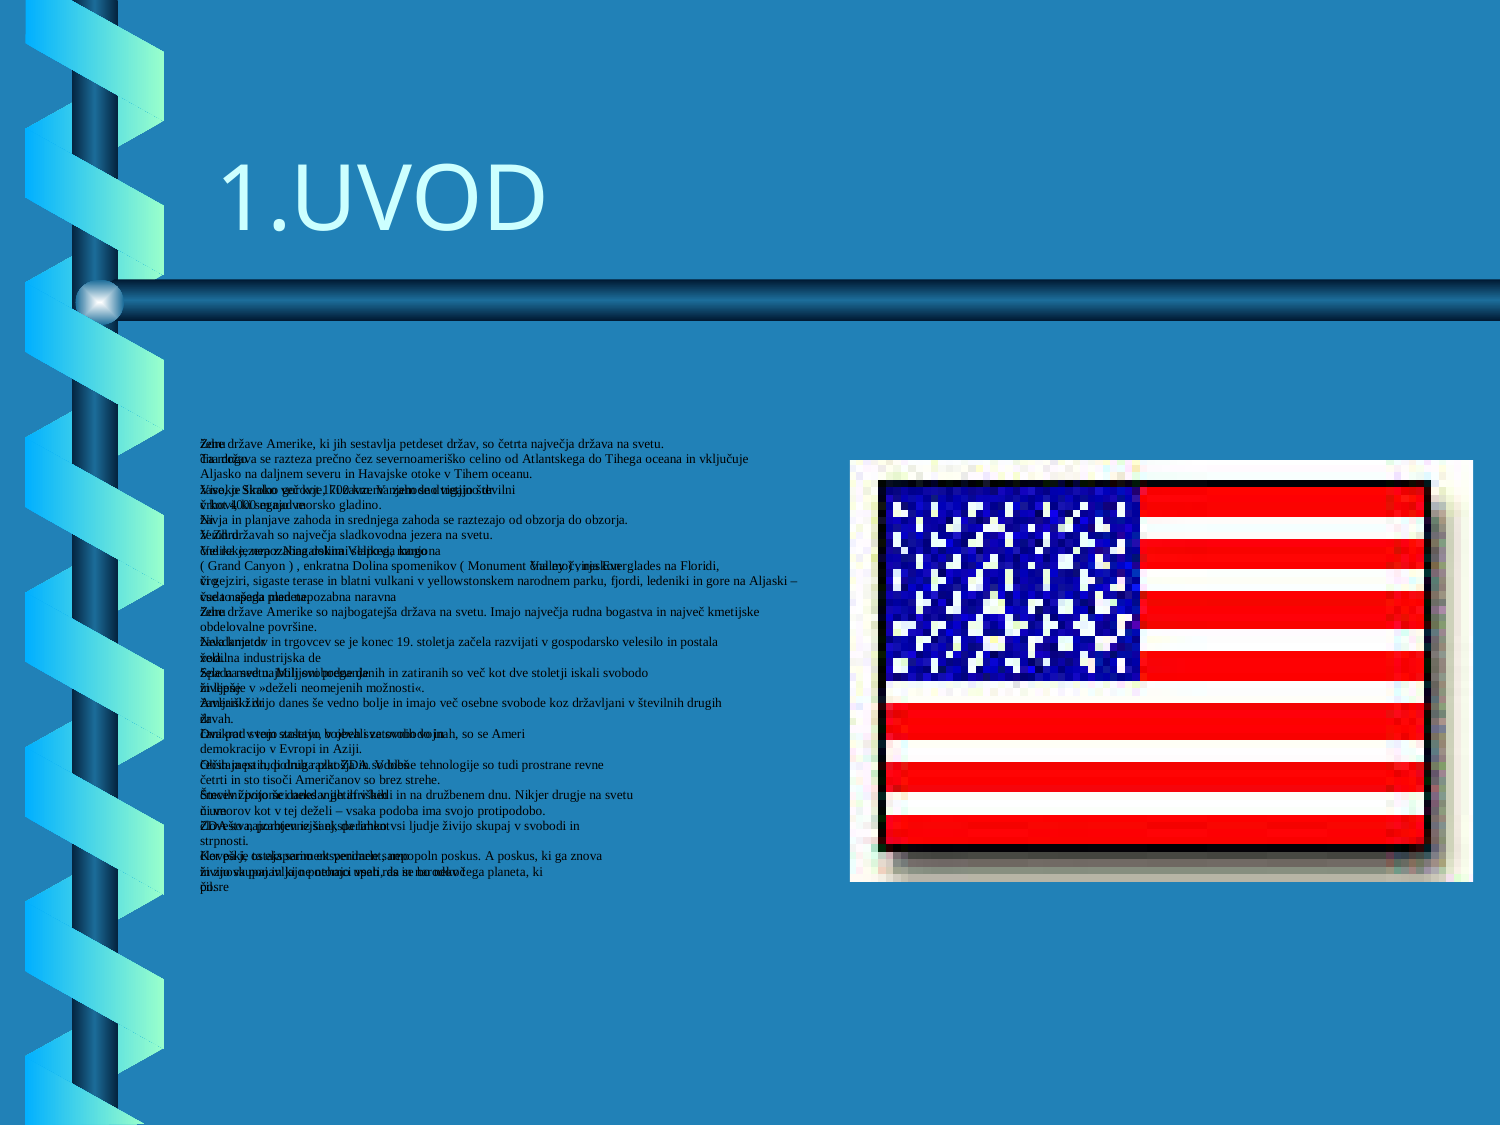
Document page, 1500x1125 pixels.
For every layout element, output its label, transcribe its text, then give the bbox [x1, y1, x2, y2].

title 1.UVOD [200, 68, 1475, 257]
picture [849, 460, 1475, 884]
picture [200, 420, 826, 925]
